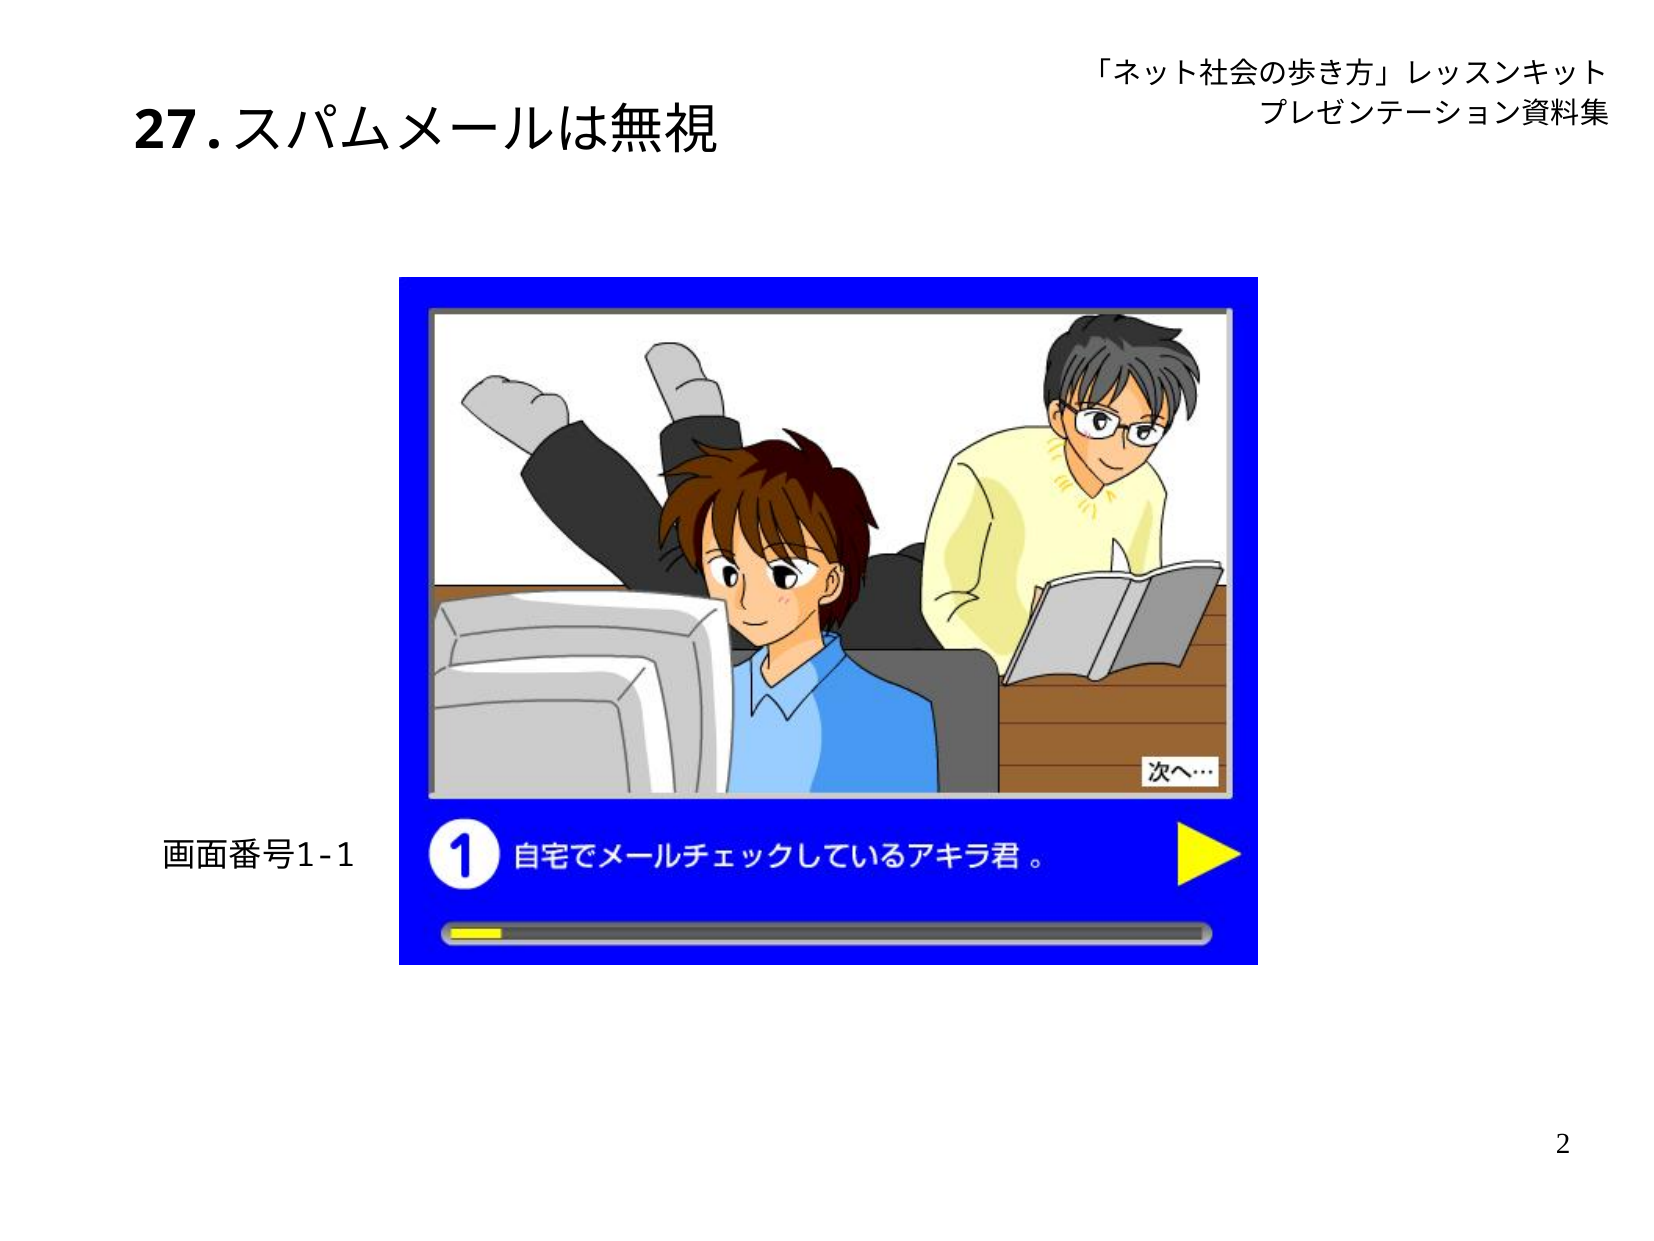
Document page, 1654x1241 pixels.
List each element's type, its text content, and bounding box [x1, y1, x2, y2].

picture [399, 277, 1258, 965]
text_box 画面番号1-1 [147, 826, 384, 882]
text_box 27.スパムメールは無視 [118, 88, 1241, 169]
text_box 「ネット社会の歩き方」レッスンキット プレゼンテーション資料集 [1062, 44, 1625, 139]
